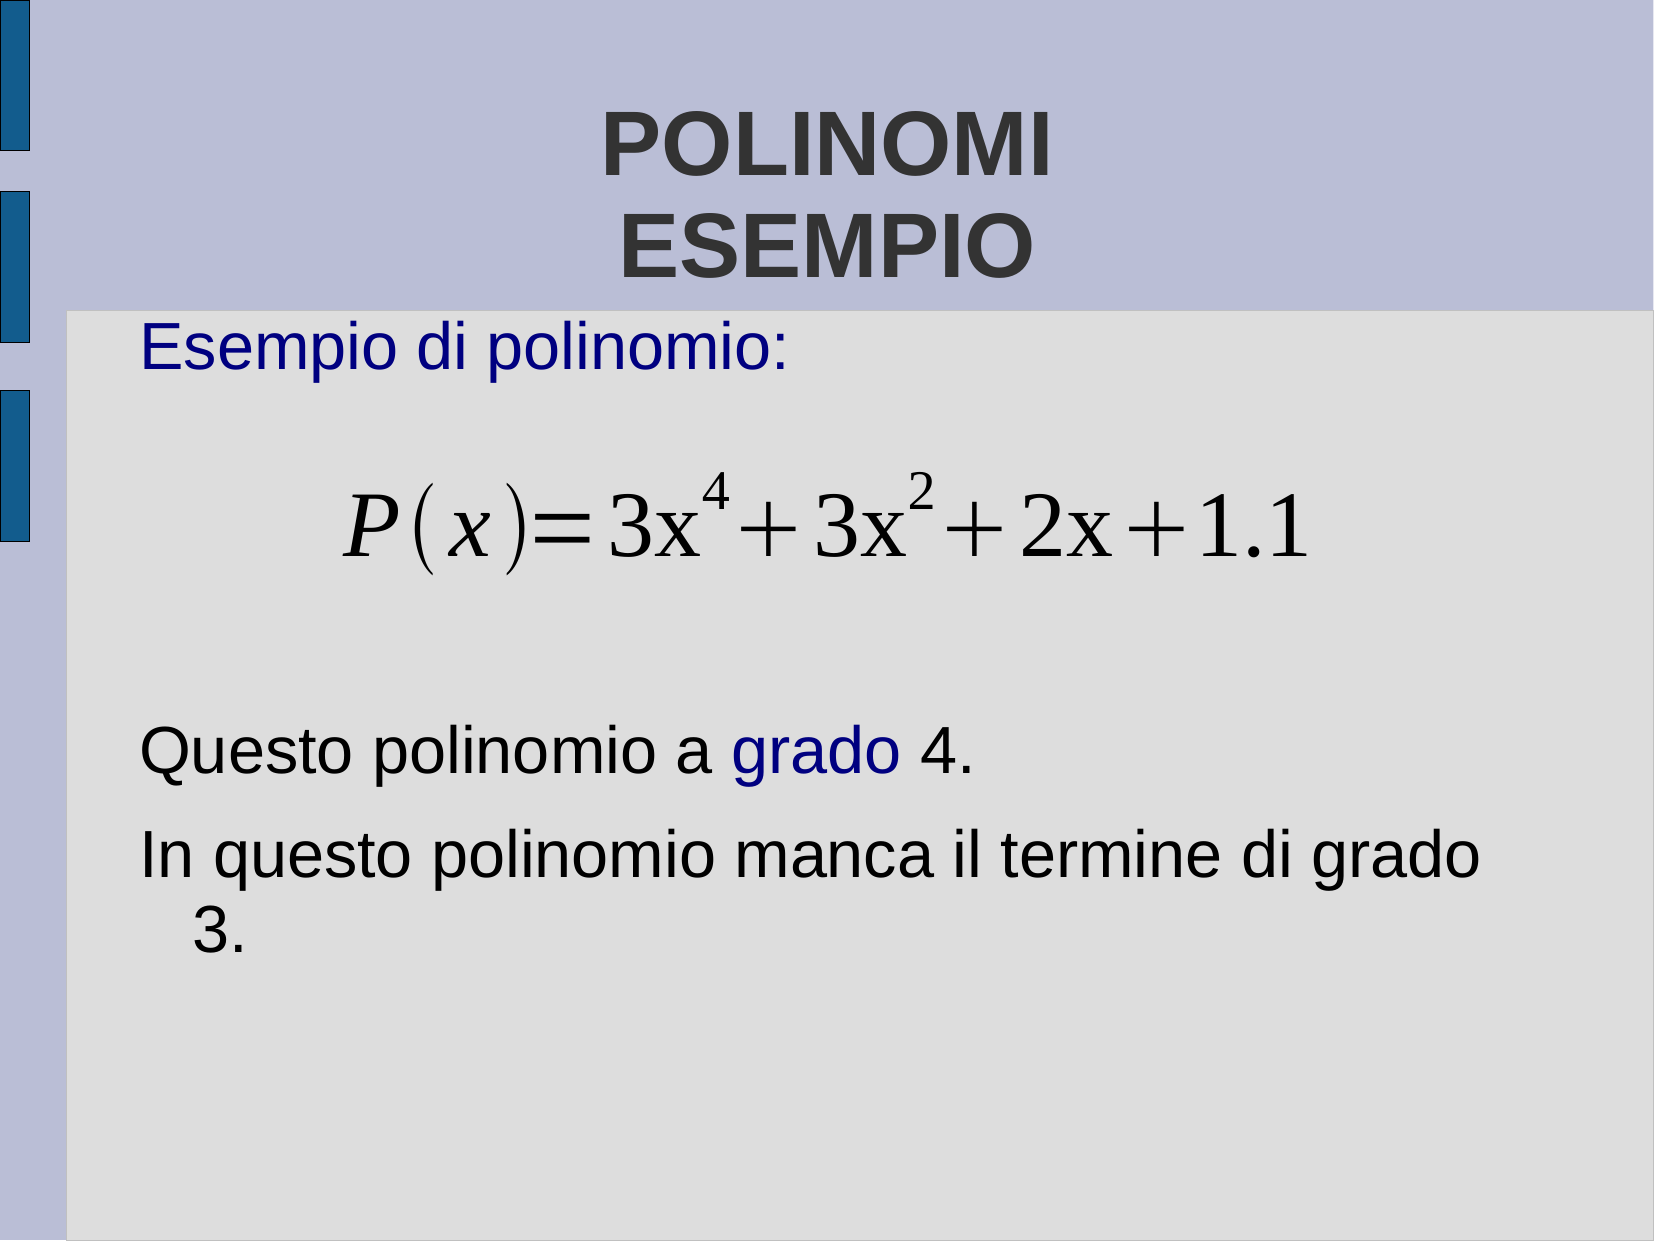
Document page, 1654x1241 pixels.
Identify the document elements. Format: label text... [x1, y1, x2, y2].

chart [314, 457, 1333, 579]
list Esempio di polinomio: Questo polinomio a grado 4. In questo polinomio manca il termine di grado 3. [121, 309, 1534, 1076]
title POLINOMI ESEMPIO [121, 91, 1534, 299]
